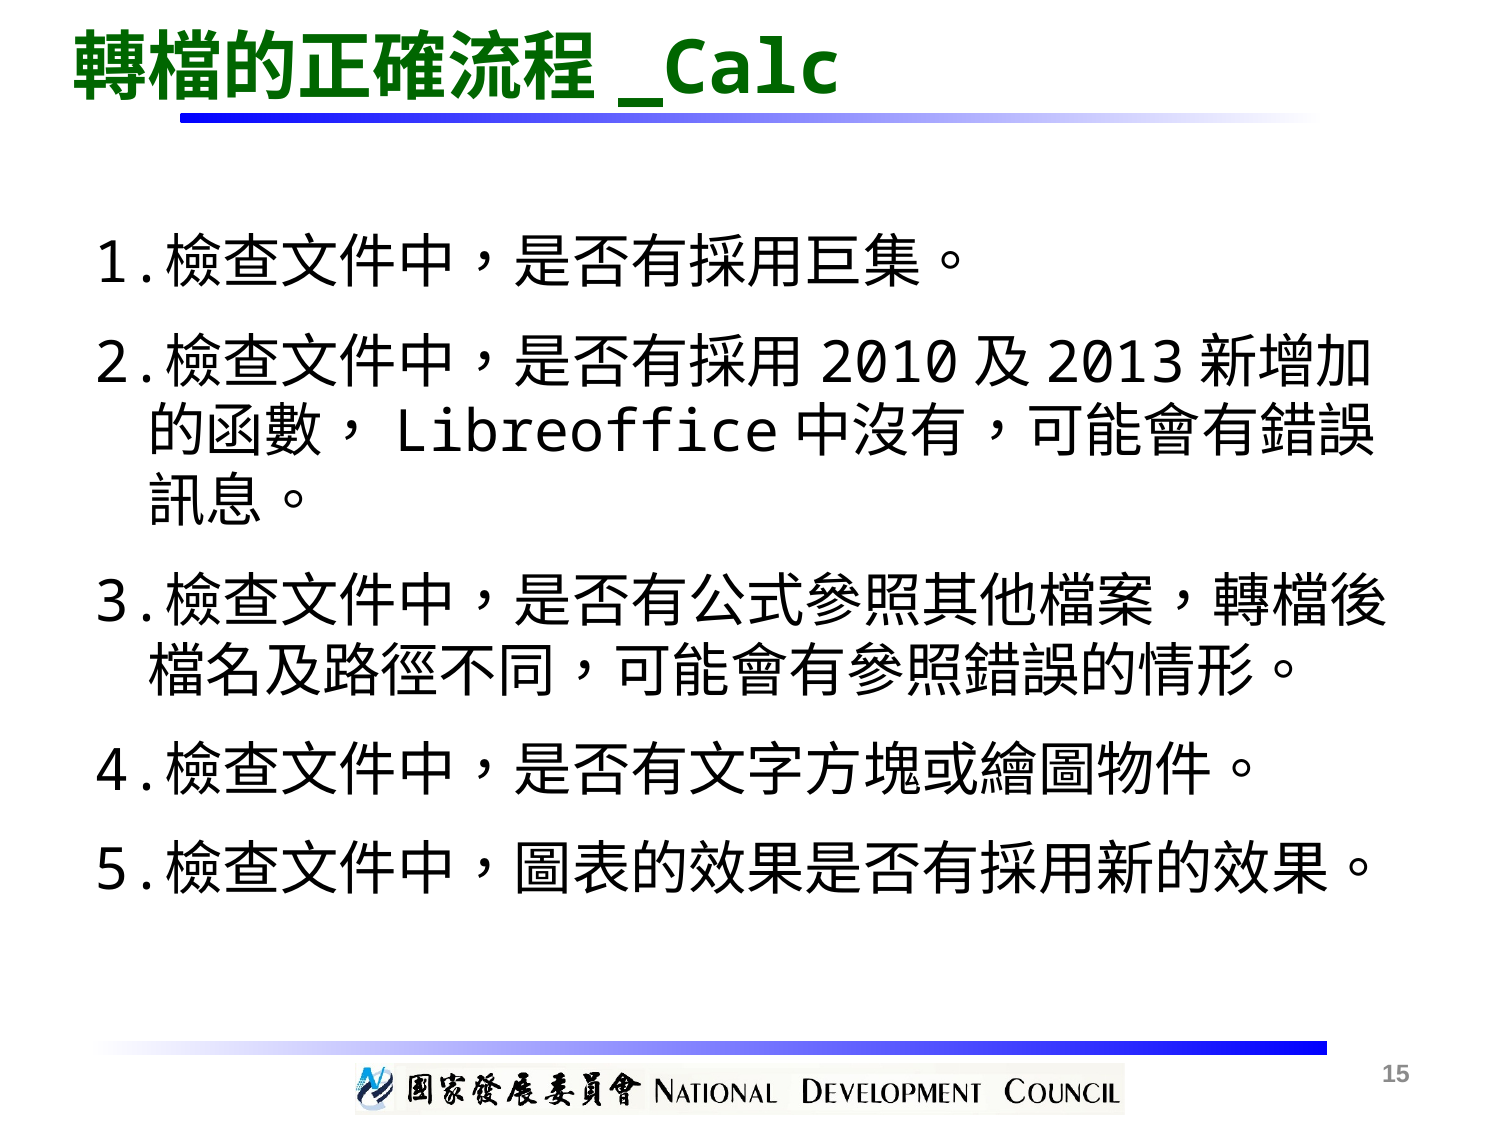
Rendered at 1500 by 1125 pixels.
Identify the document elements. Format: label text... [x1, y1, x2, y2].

list 檢查文件中，是否有採用巨集。 檢查文件中，是否有採用2010及2013新增加的函數，Libreoffice中沒有，可能會有錯誤訊息。 檢查文件中，是否有公式參照其他檔案，轉檔後檔名及路徑不同，可能會有參照錯誤的情形。 檢查文件中，是否有文字方塊或繪圖物件。 檢查文件中，圖表的效果是否有採用新的效果。 [76, 224, 1427, 1005]
picture [355, 1063, 1125, 1115]
title 轉檔的正確流程_Calc [72, 9, 1423, 119]
